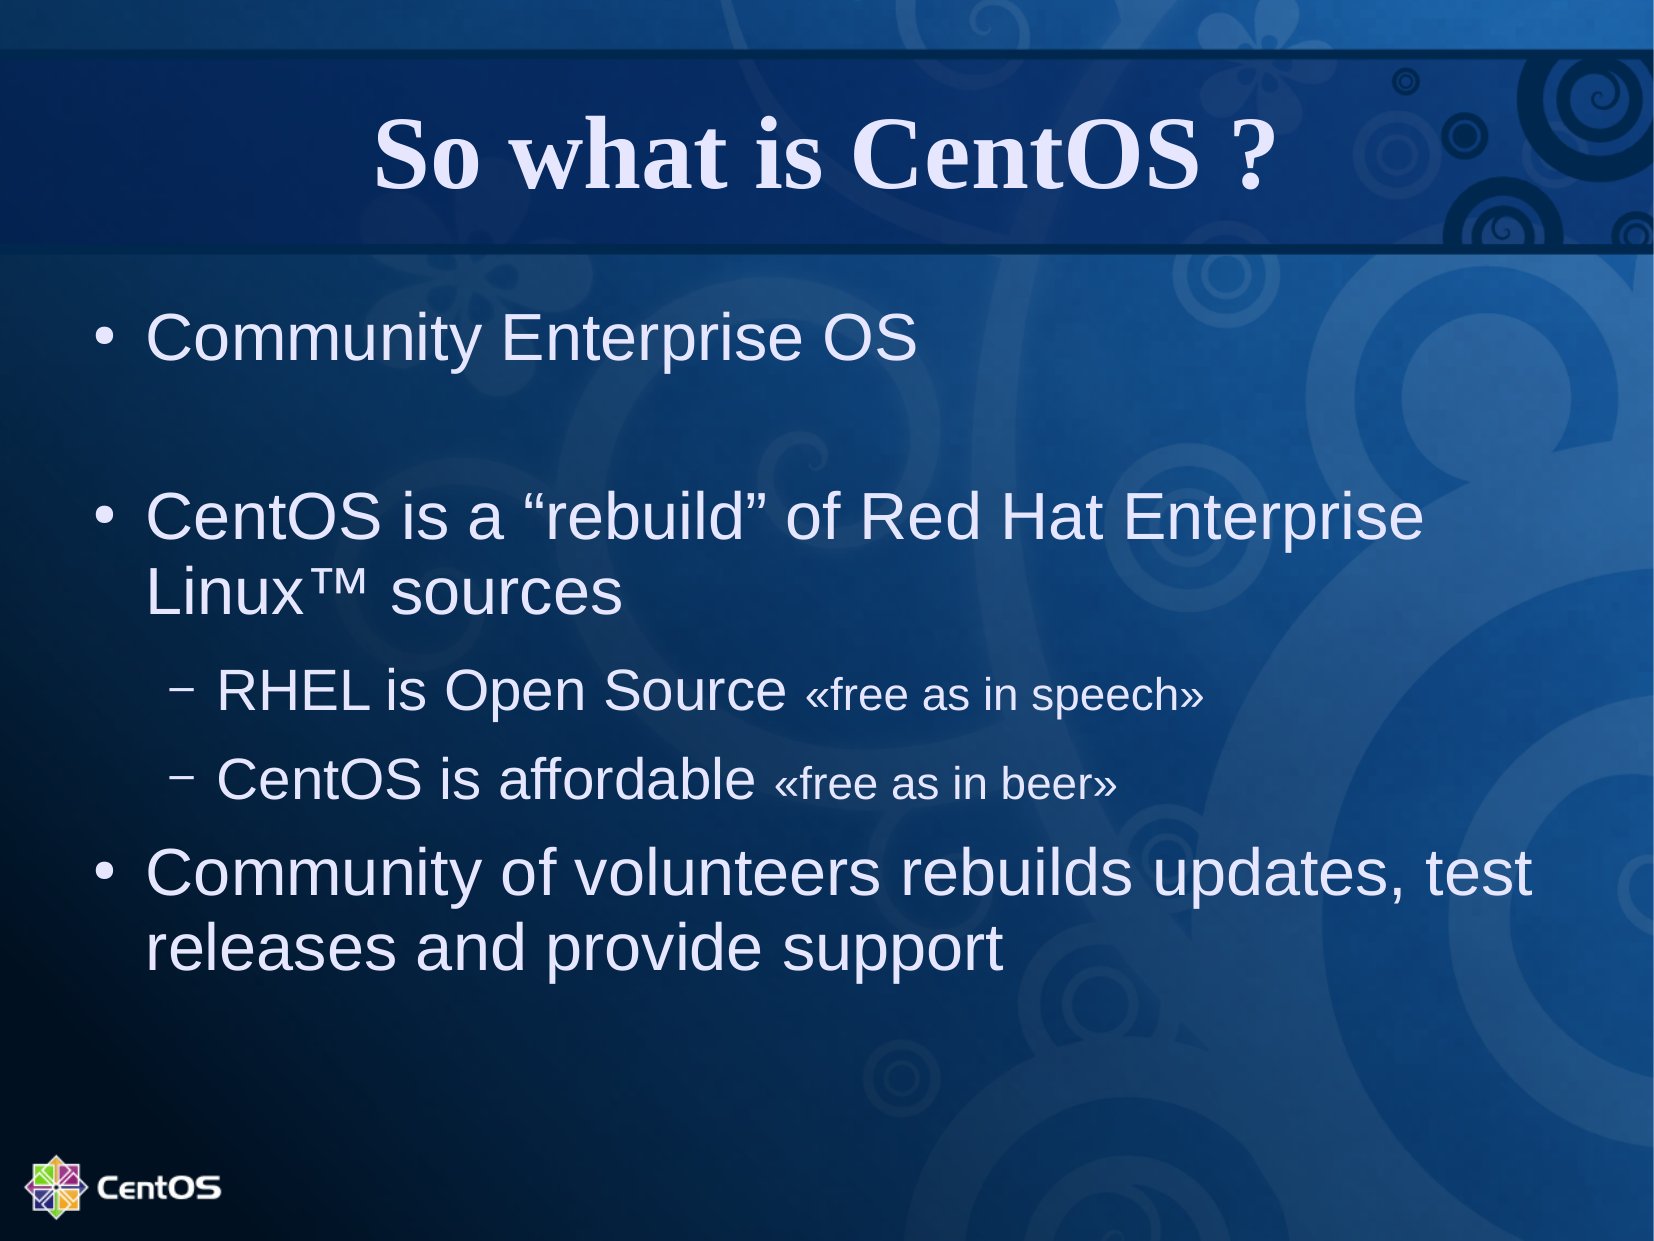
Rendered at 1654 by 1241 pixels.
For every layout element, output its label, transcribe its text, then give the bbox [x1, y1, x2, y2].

picture [0, 0, 1654, 1241]
list Community Enterprise OS CentOS is a “rebuild” of Red Hat Enterprise Linux™ sources RHEL is Open Source «free as in speech» CentOS is affordable «free as in beer» Community of volunteers rebuilds updates, test releases and provide support [75, 300, 1564, 1241]
title So what is CentOS ? [82, 49, 1571, 257]
